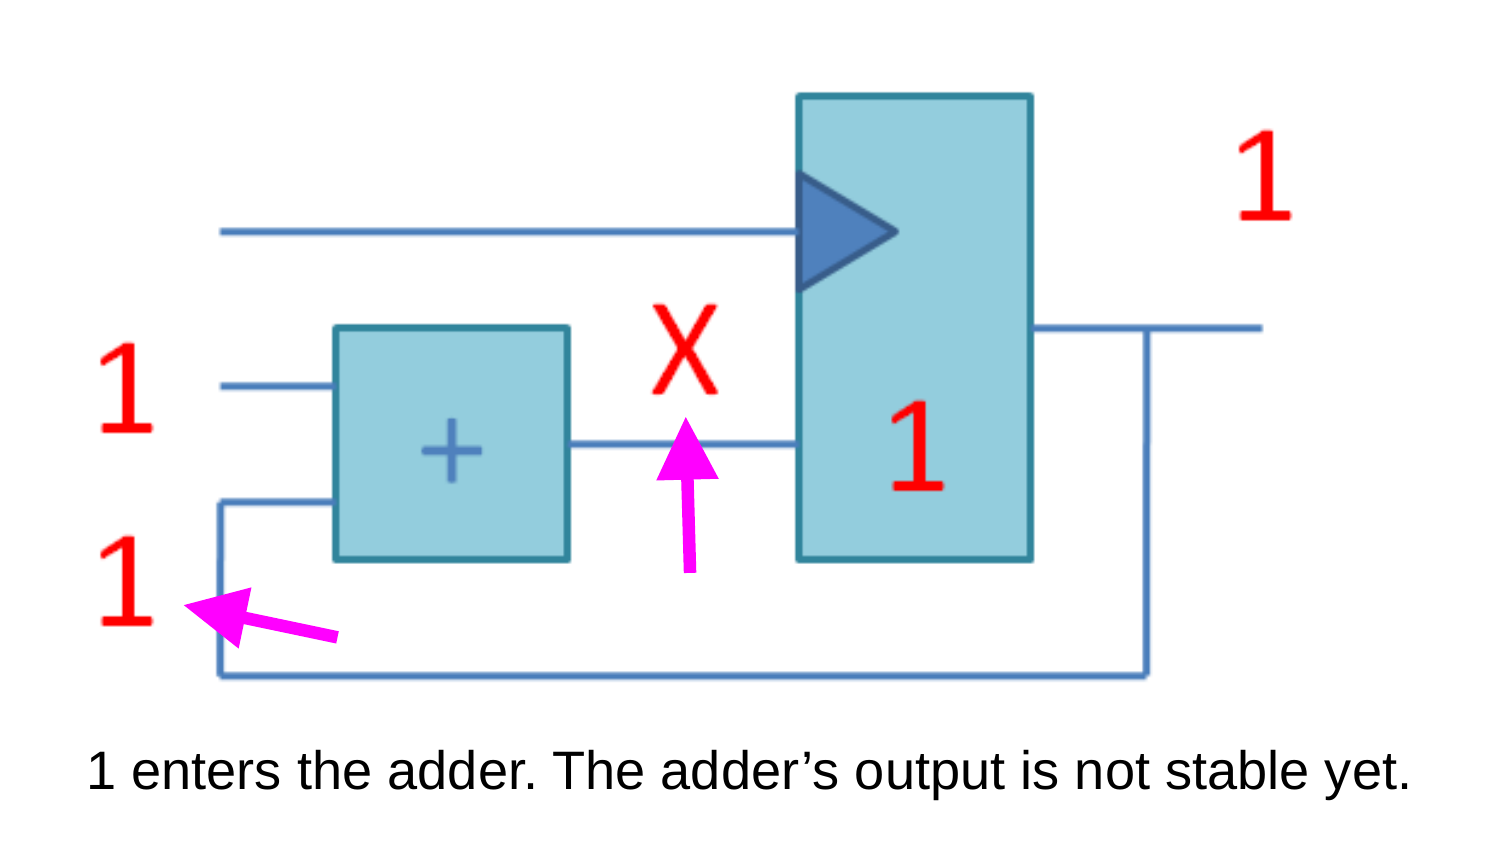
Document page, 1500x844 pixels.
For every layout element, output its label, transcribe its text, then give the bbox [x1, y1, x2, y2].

picture [0, 0, 1399, 720]
title 1 enters the adder. The adder’s output is not stable yet. [0, 720, 1500, 844]
